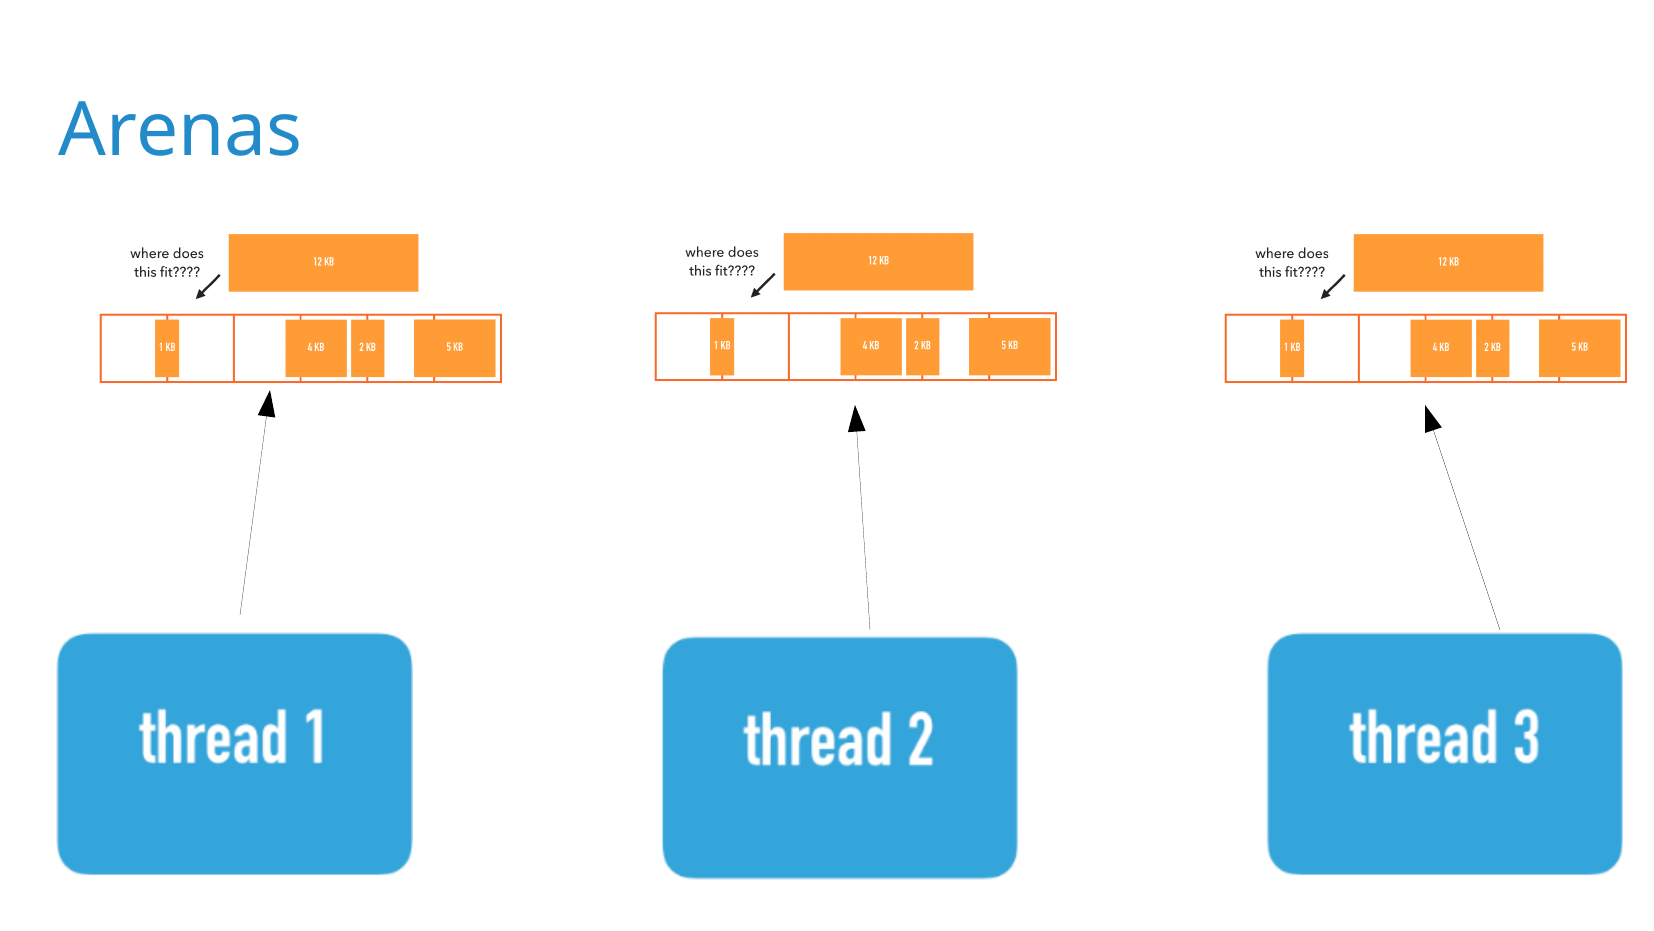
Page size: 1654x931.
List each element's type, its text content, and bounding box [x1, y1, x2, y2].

picture [645, 223, 1066, 391]
picture [1215, 224, 1636, 392]
picture [90, 224, 511, 392]
title Arenas [59, 59, 1595, 178]
picture [30, 614, 1648, 908]
